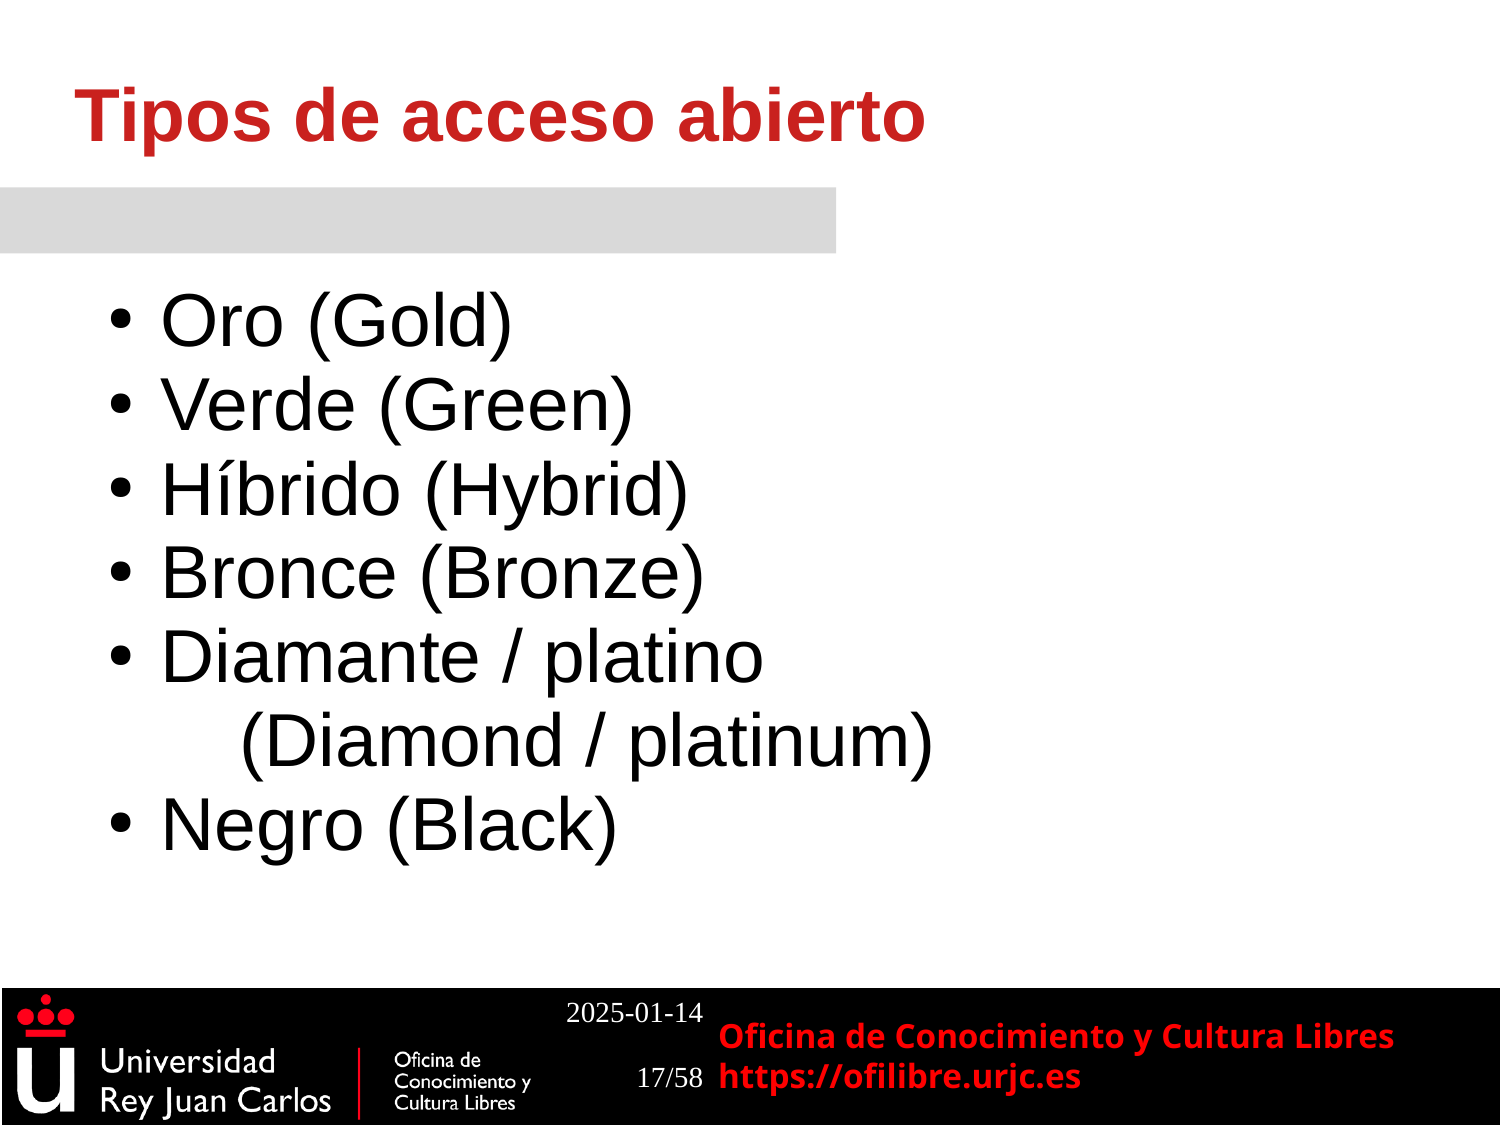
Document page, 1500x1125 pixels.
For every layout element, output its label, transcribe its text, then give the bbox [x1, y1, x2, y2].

title [75, 7, 1425, 196]
picture [17, 994, 531, 1120]
text_box Oro (Gold) Verde (Green) Híbrido (Hybrid) Bronce (Bronze) Diamante / platino (Diamond / platinum) Negro (Black) [75, 271, 1226, 937]
text_box Tipos de acceso abierto [60, 66, 991, 249]
